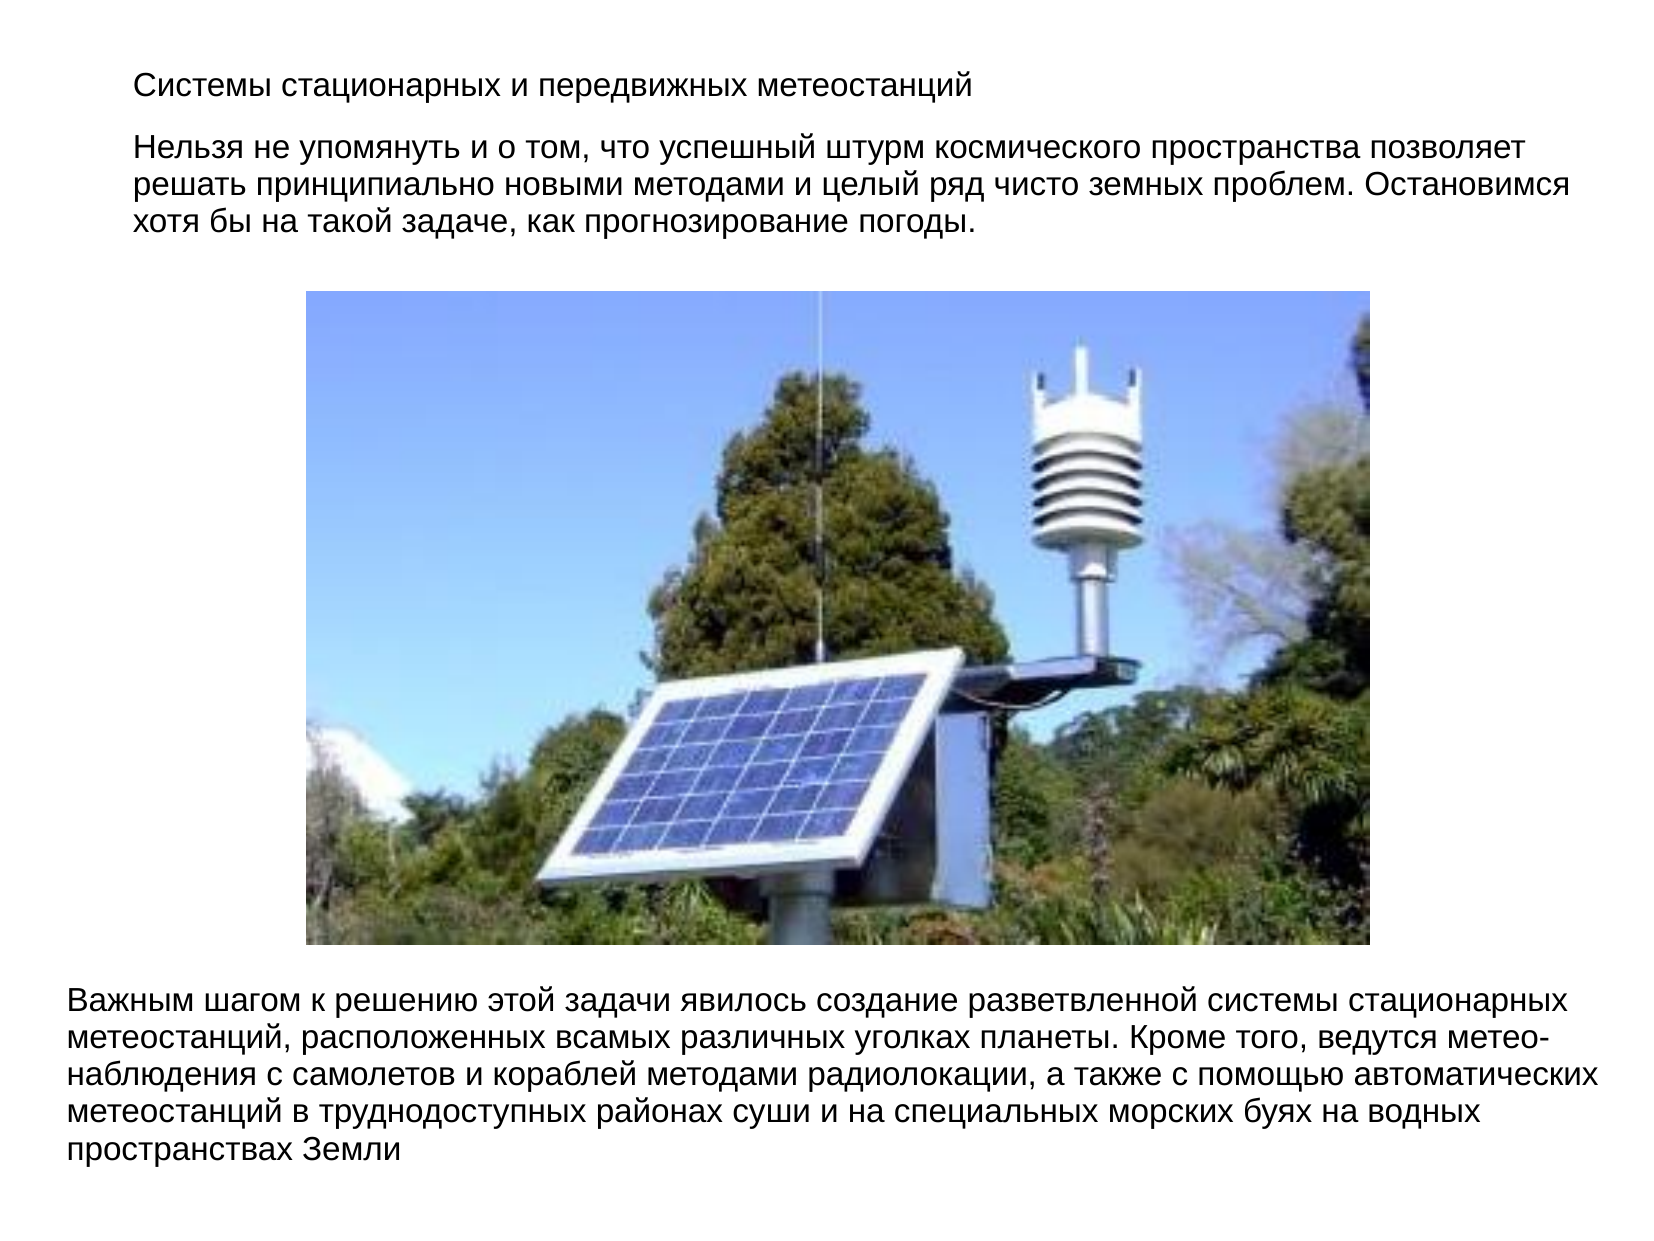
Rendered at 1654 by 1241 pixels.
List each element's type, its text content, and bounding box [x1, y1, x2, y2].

text_box Системы стационарных и передвижных метеостанций Нельзя не упомянуть и о том, что успешный штурм космического пространства позволяет решать принципиально новыми методами и целый ряд чисто земных проблем. Остановимся хотя бы на такой задаче, как прогнозирование погоды. [118, 58, 1625, 296]
picture [306, 291, 1370, 945]
text_box Важным шагом к решению этой задачи явилось создание разветвленной системы стационарных метеостанций, расположенных всамых различных уголках планеты. Кроме того, ведутся метео-наблюдения с самолетов и кораблей методами радиолокации, а также с помощью автоматических метеостанций в труднодоступных районах суши и на специальных морских буях на водных пространствах Земли [51, 974, 1654, 1224]
